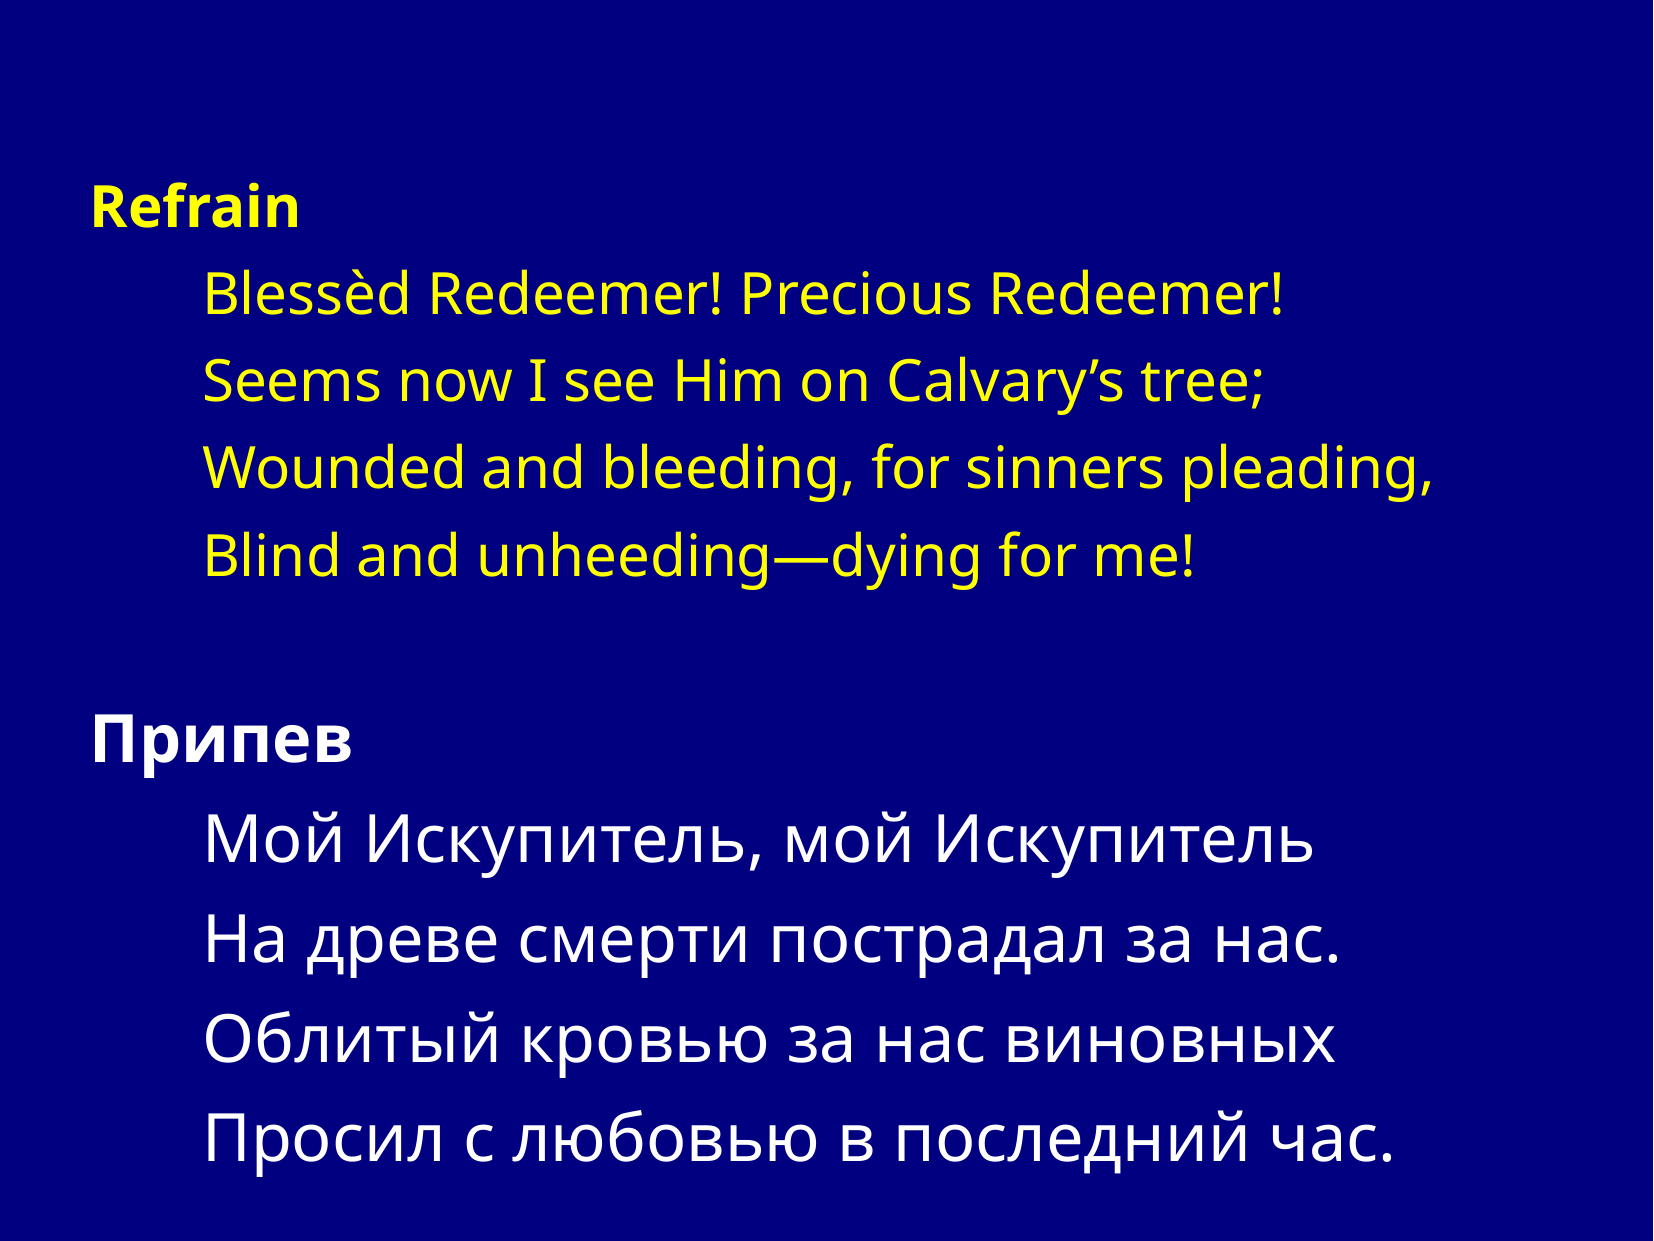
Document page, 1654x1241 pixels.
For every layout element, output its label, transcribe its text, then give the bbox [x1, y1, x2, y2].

text_box Припев Мой Искупитель, мой Искупитель На древе смерти пострадал за нас. Облитый кровью за нас виновных Просил с любовью в последний час. [75, 675, 1576, 1163]
text_box Refrain Blessèd Redeemer! Precious Redeemer! Seems now I see Him on Calvary’s tree; Wounded and bleeding, for sinners pleading, Blind and unheeding—dying for me! [75, 150, 1576, 638]
